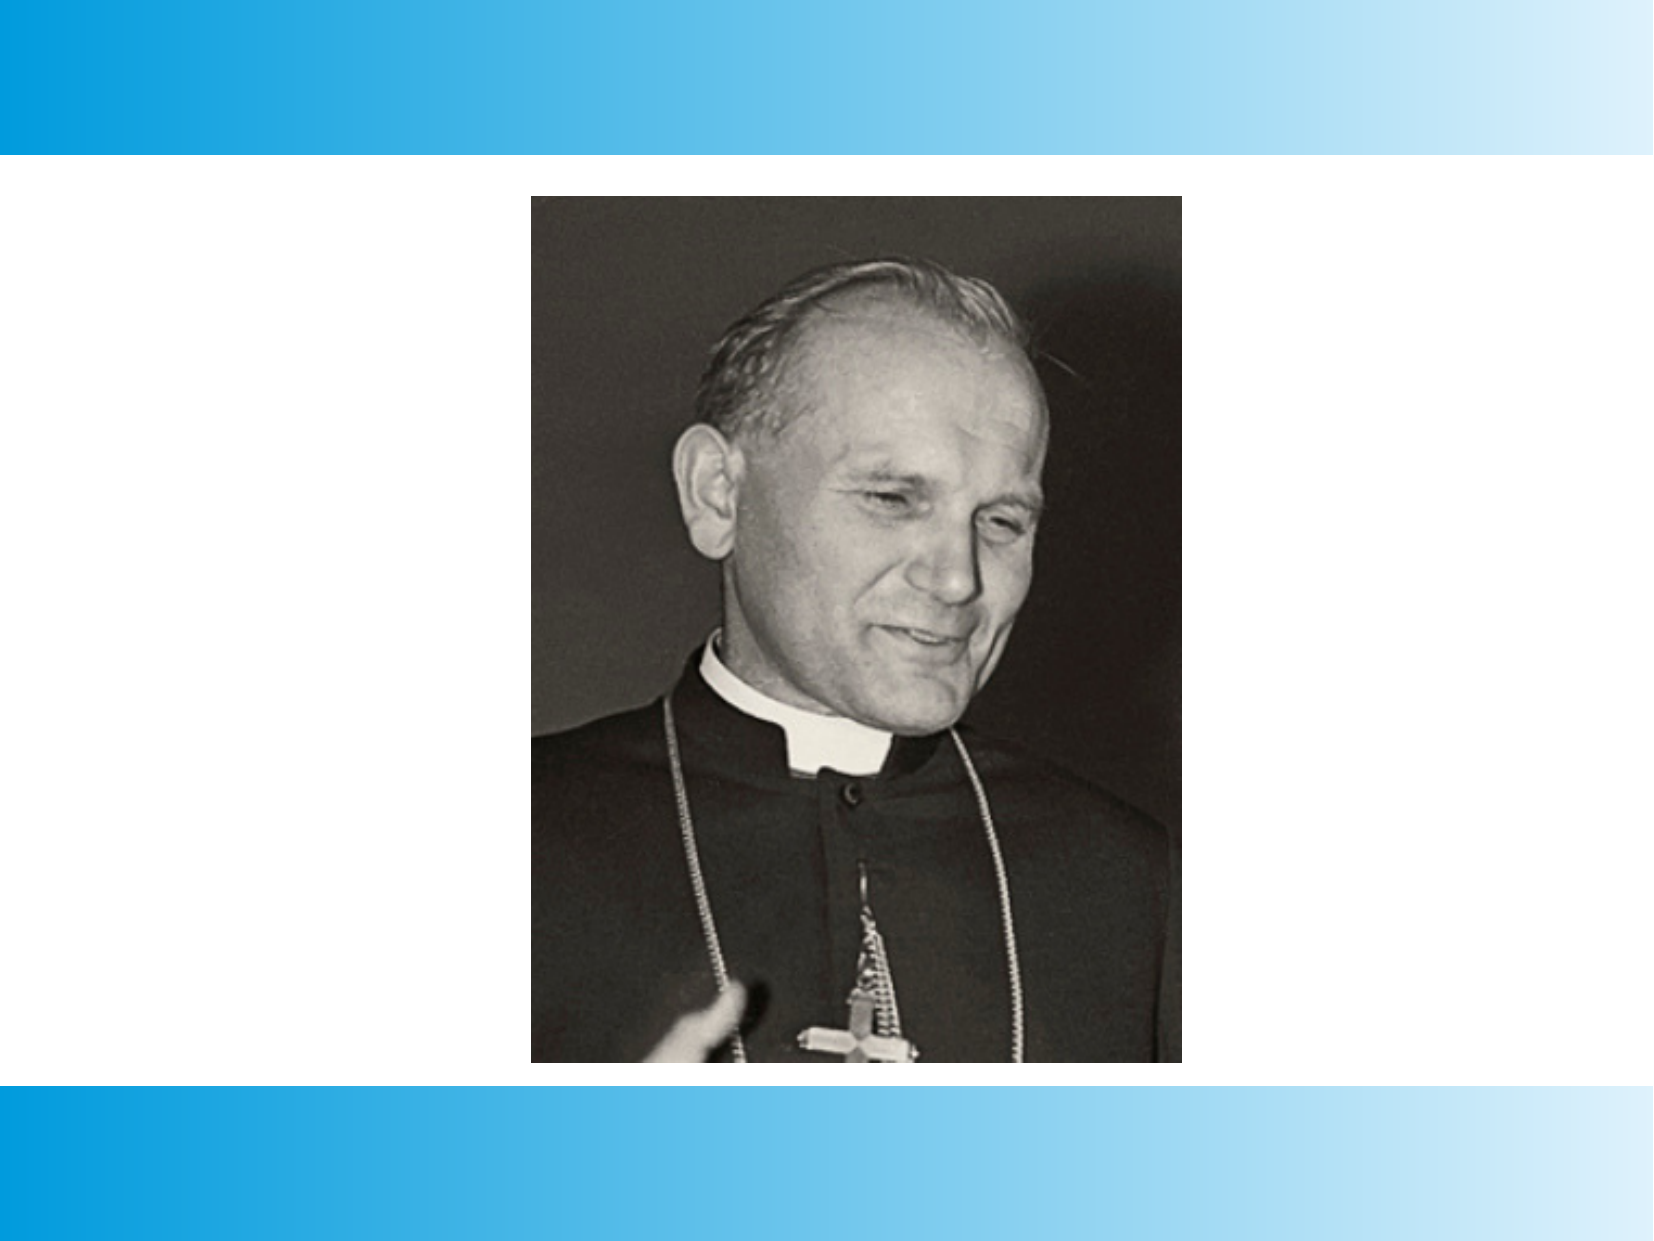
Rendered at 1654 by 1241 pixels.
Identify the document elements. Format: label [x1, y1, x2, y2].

picture [531, 196, 1182, 1063]
